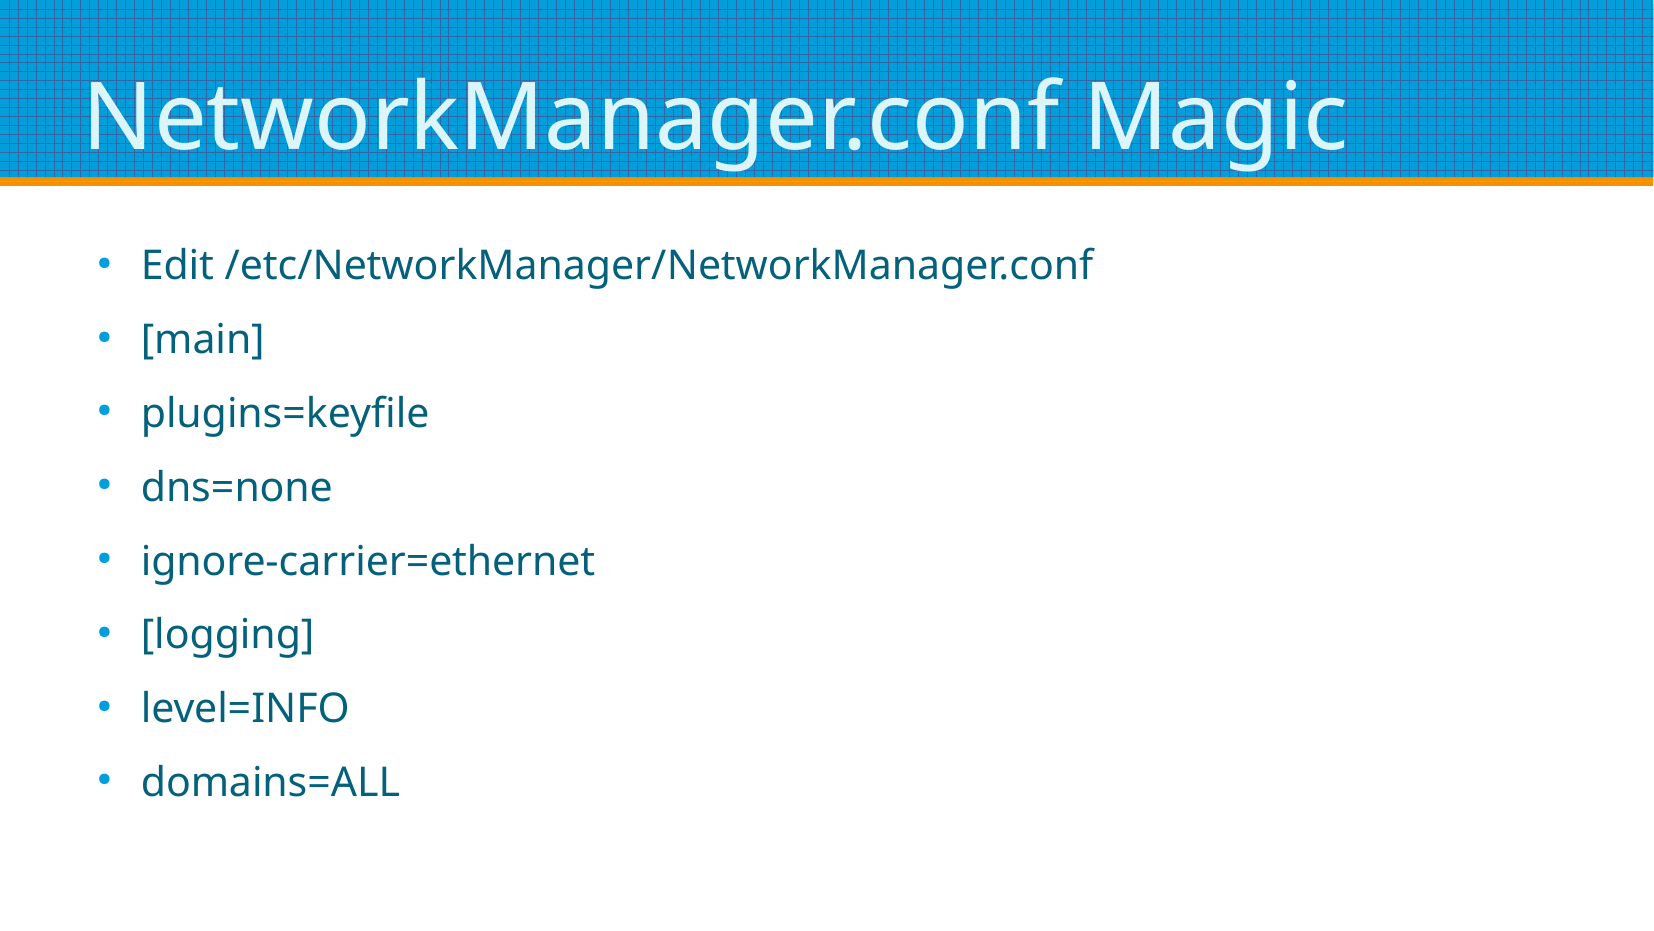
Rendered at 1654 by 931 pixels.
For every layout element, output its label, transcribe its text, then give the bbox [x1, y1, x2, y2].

list Edit /etc/NetworkManager/NetworkManager.conf [main] plugins=keyfile dns=none ignore-carrier=ethernet [logging] level=INFO domains=ALL [82, 236, 1571, 813]
title NetworkManager.conf Magic [82, 14, 1571, 178]
